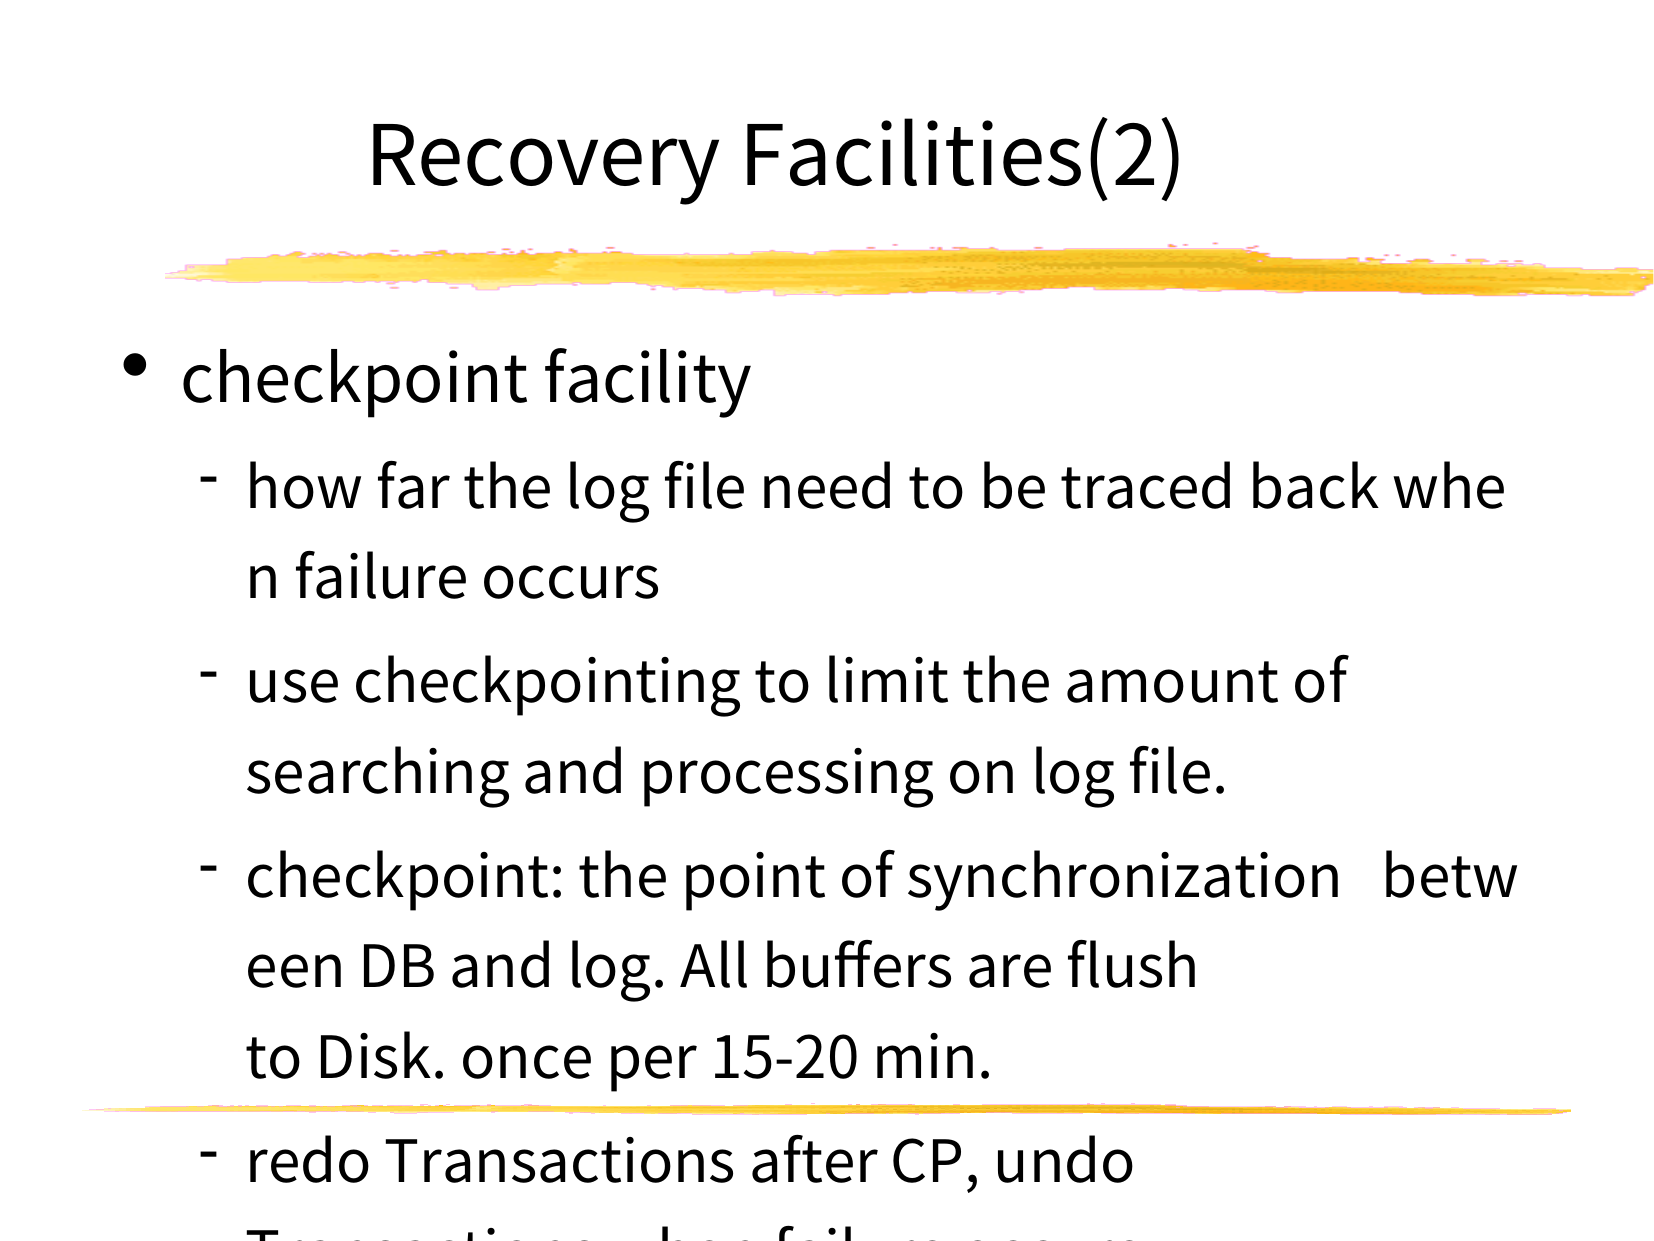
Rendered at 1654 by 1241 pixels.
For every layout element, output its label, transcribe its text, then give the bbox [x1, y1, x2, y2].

list checkpoint facility how far the log file need to be traced back when failure occurs use checkpointing to limit the amount of searching and processing on log file. checkpoint: the point of synchronization between DB and log. All buffers are flush to Disk. once per 15-20 min. redo Transactions after CP, undo Transactions when failure occure recovery manager [124, 316, 1530, 1123]
picture [82, 1102, 124, 1117]
picture [165, 237, 1654, 308]
picture [1530, 1102, 1571, 1117]
title Recovery Facilities(2) [73, 39, 1479, 249]
